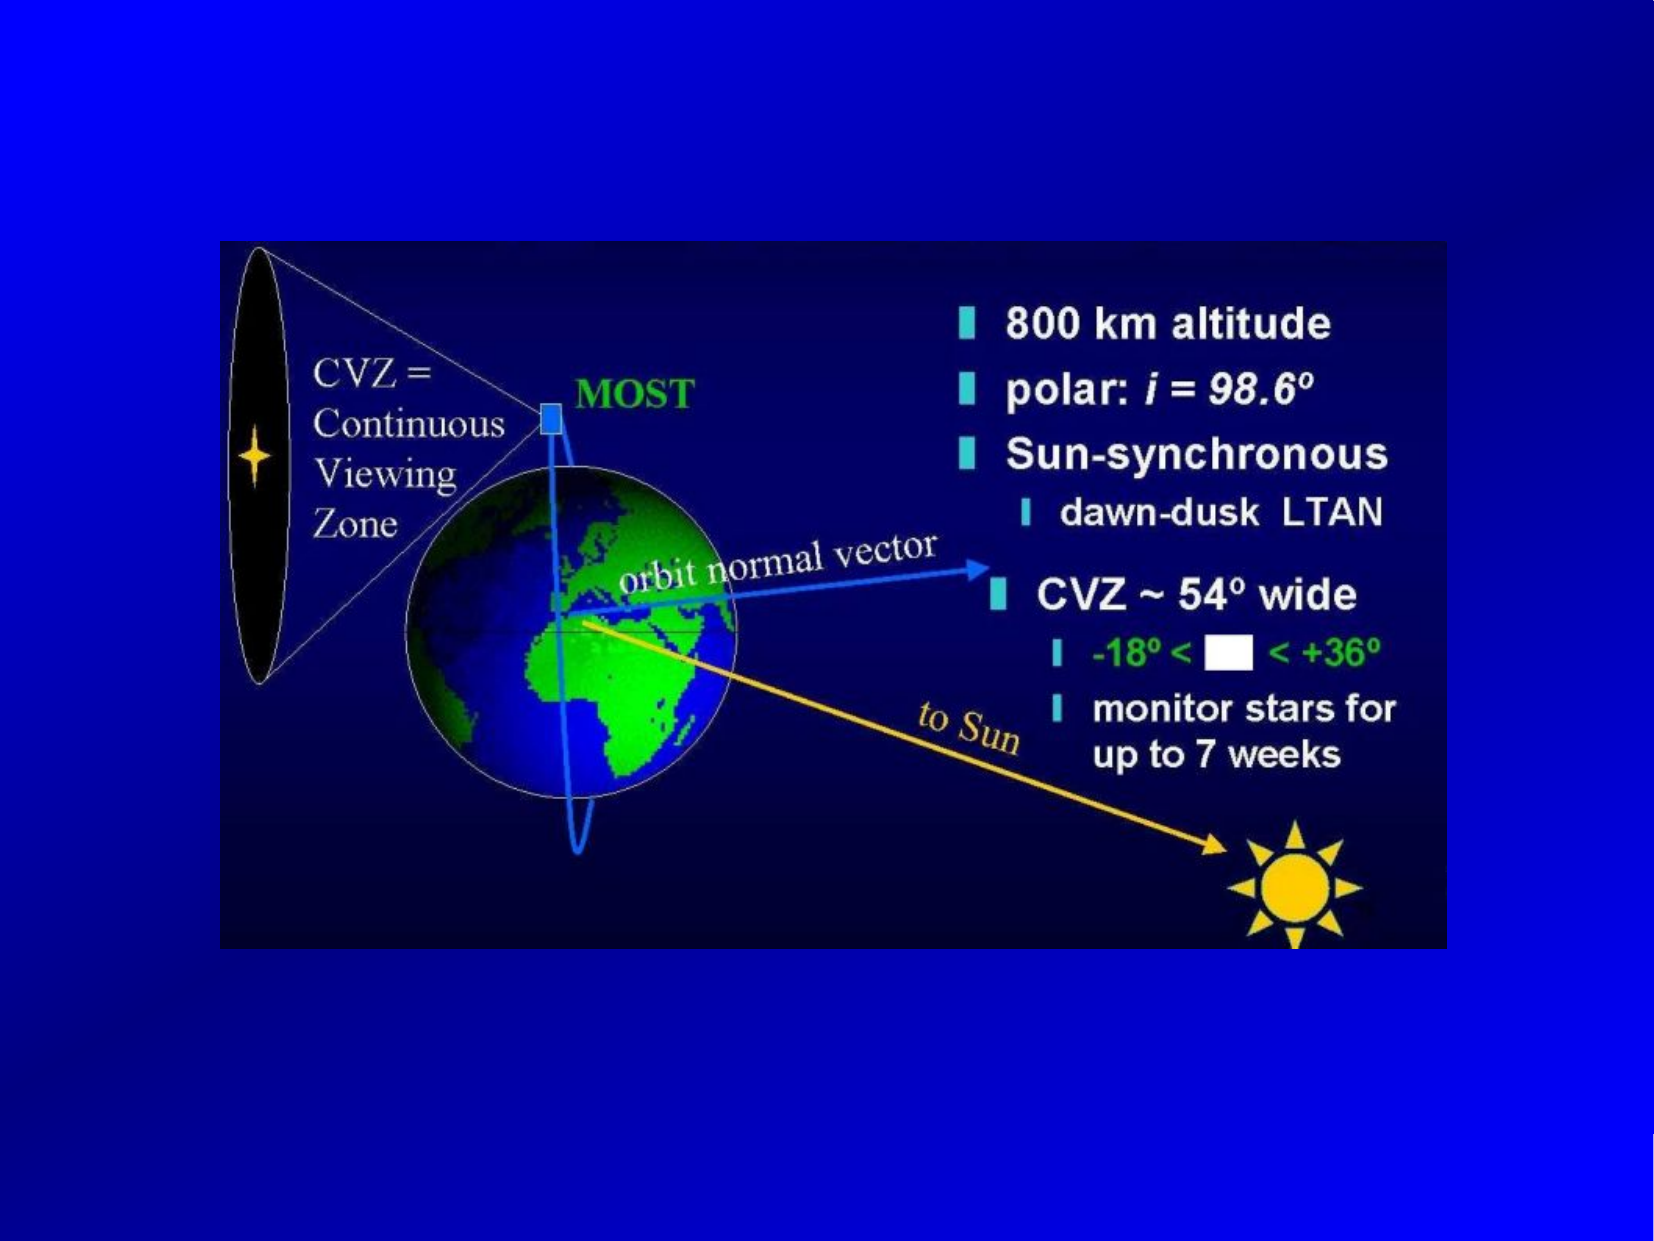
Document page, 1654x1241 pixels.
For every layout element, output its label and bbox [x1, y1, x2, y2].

picture [220, 241, 1447, 949]
